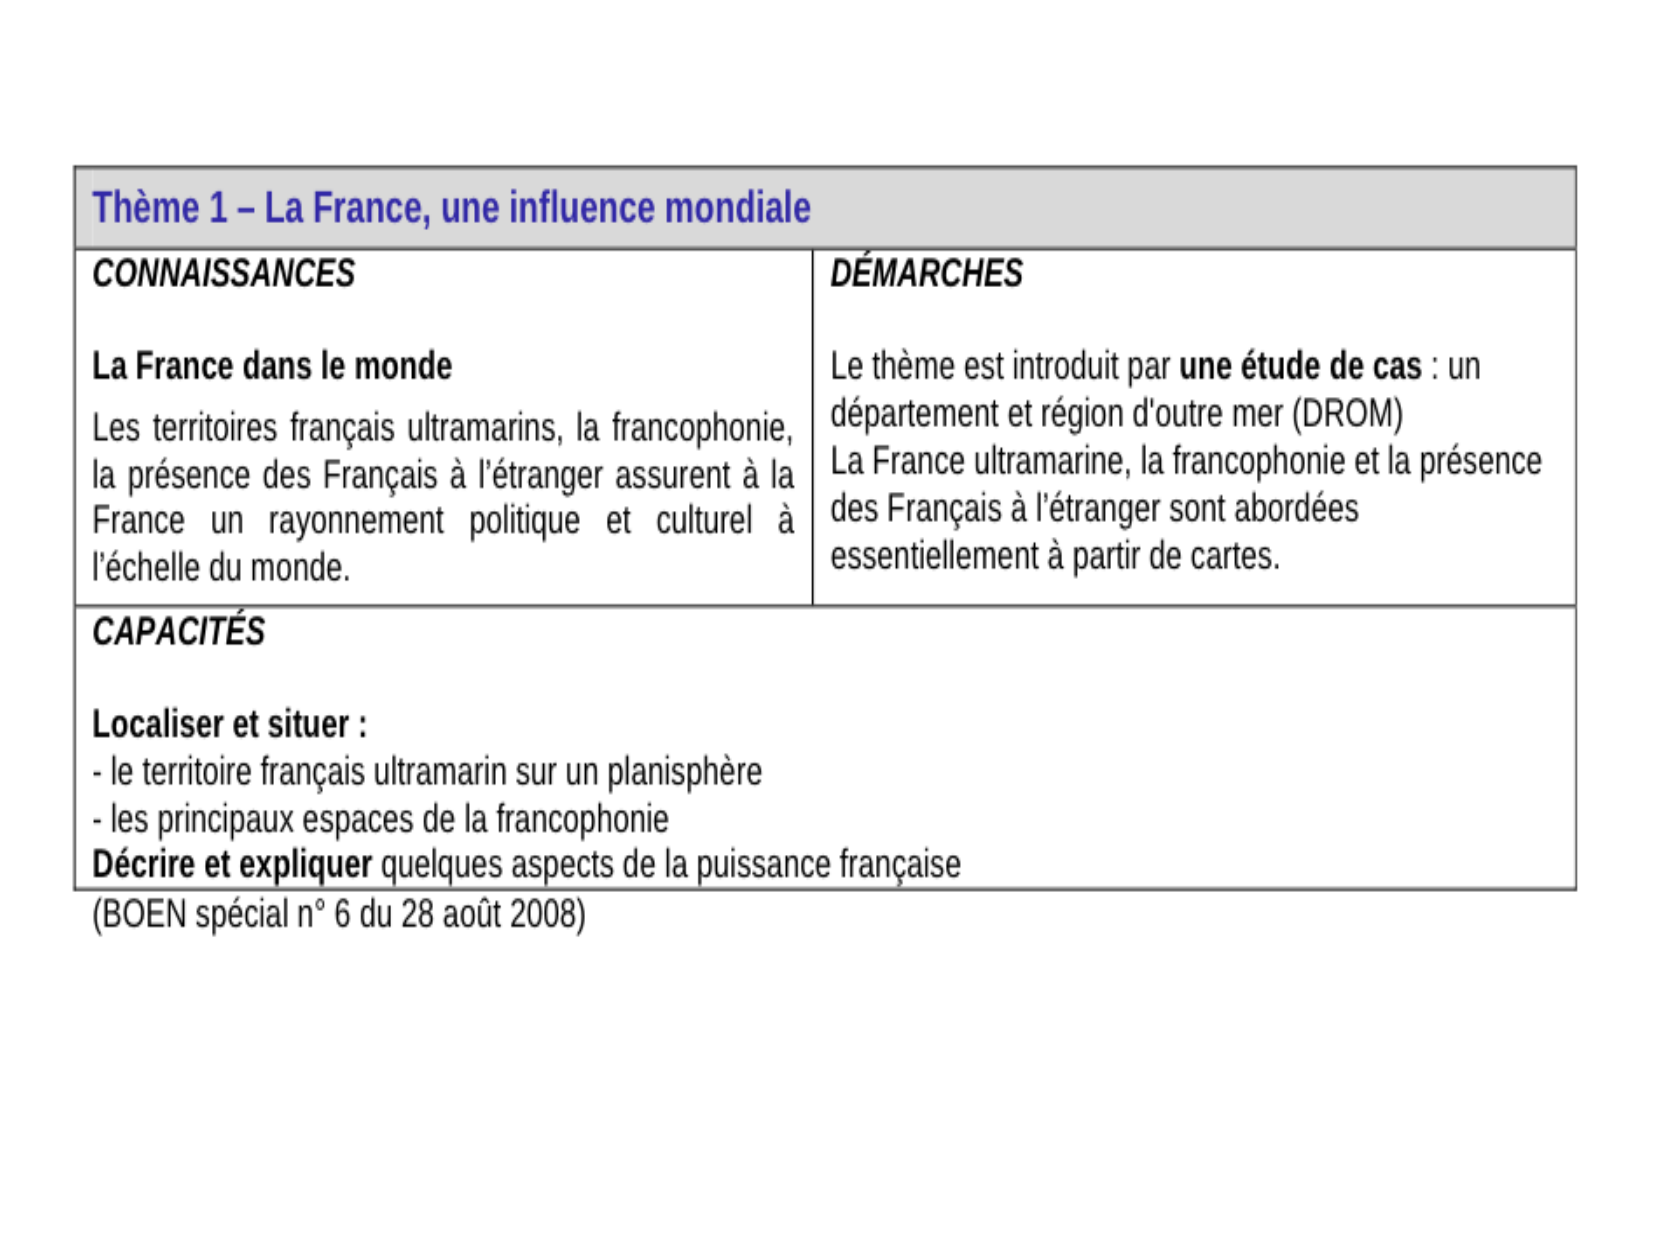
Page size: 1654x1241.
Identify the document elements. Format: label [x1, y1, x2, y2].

picture [59, 147, 1595, 975]
